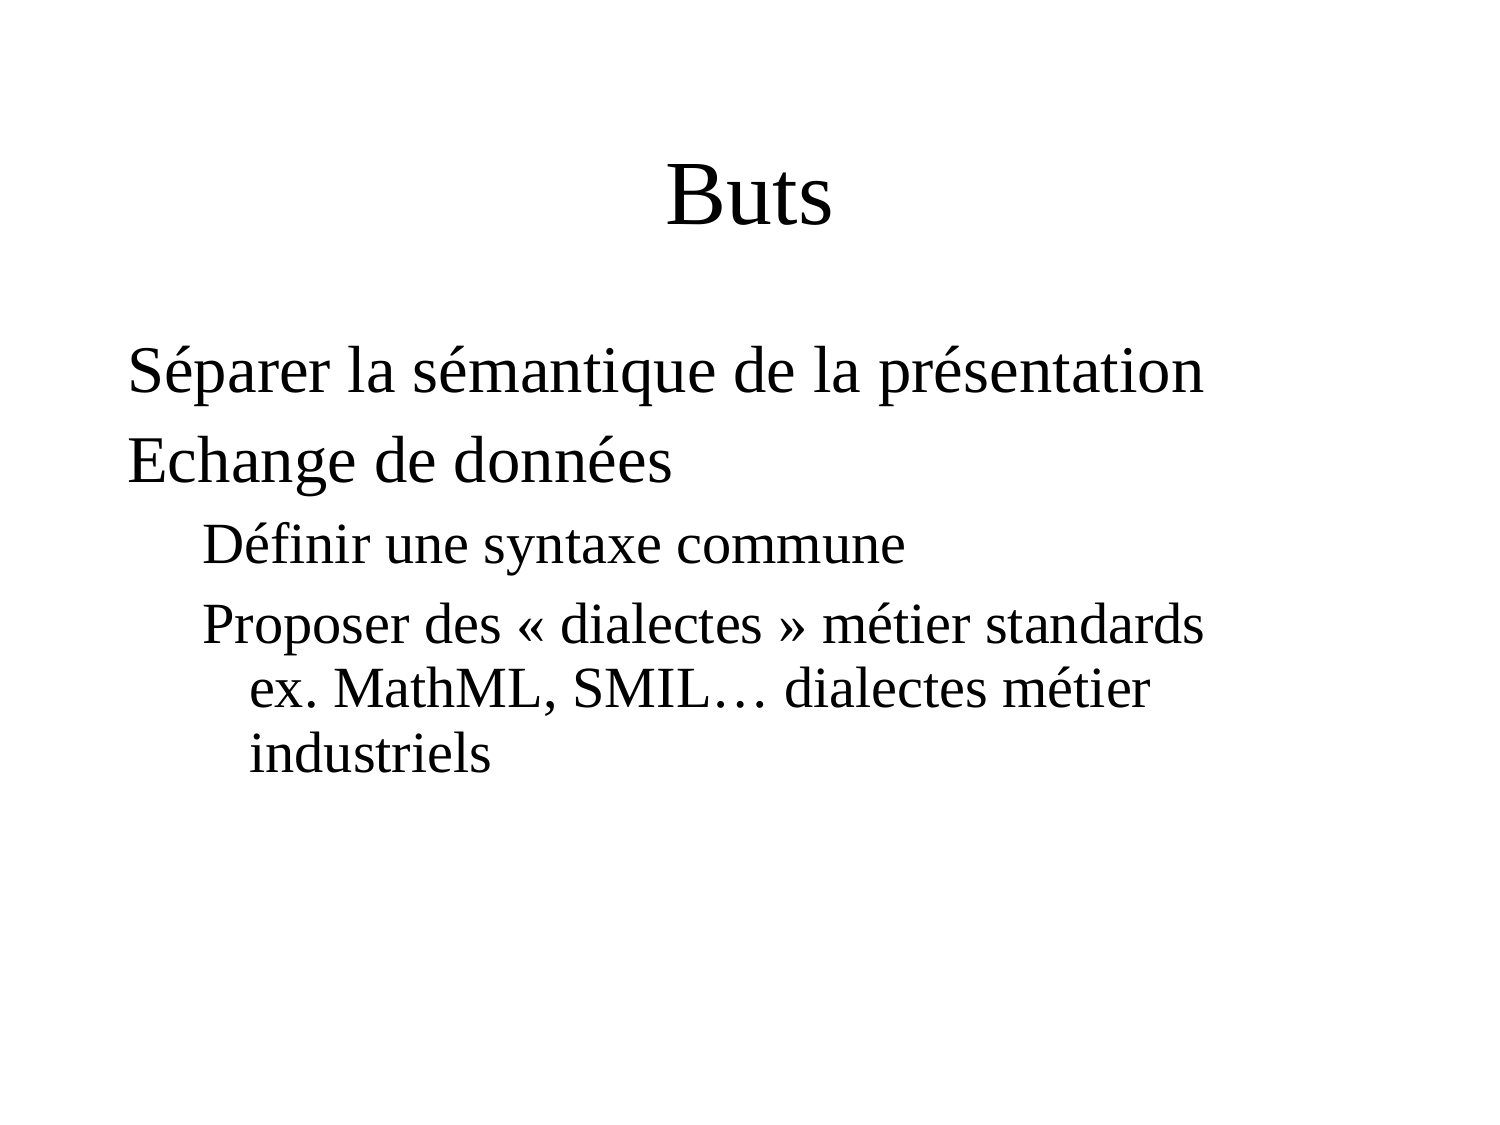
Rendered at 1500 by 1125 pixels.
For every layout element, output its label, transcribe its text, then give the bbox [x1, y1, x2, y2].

list Séparer la sémantique de la présentation Echange de données Définir une syntaxe commune Proposer des « dialectes » métier standards ex. MathML, SMIL… dialectes métier industriels [112, 324, 1388, 1001]
title Buts [112, 99, 1388, 288]
